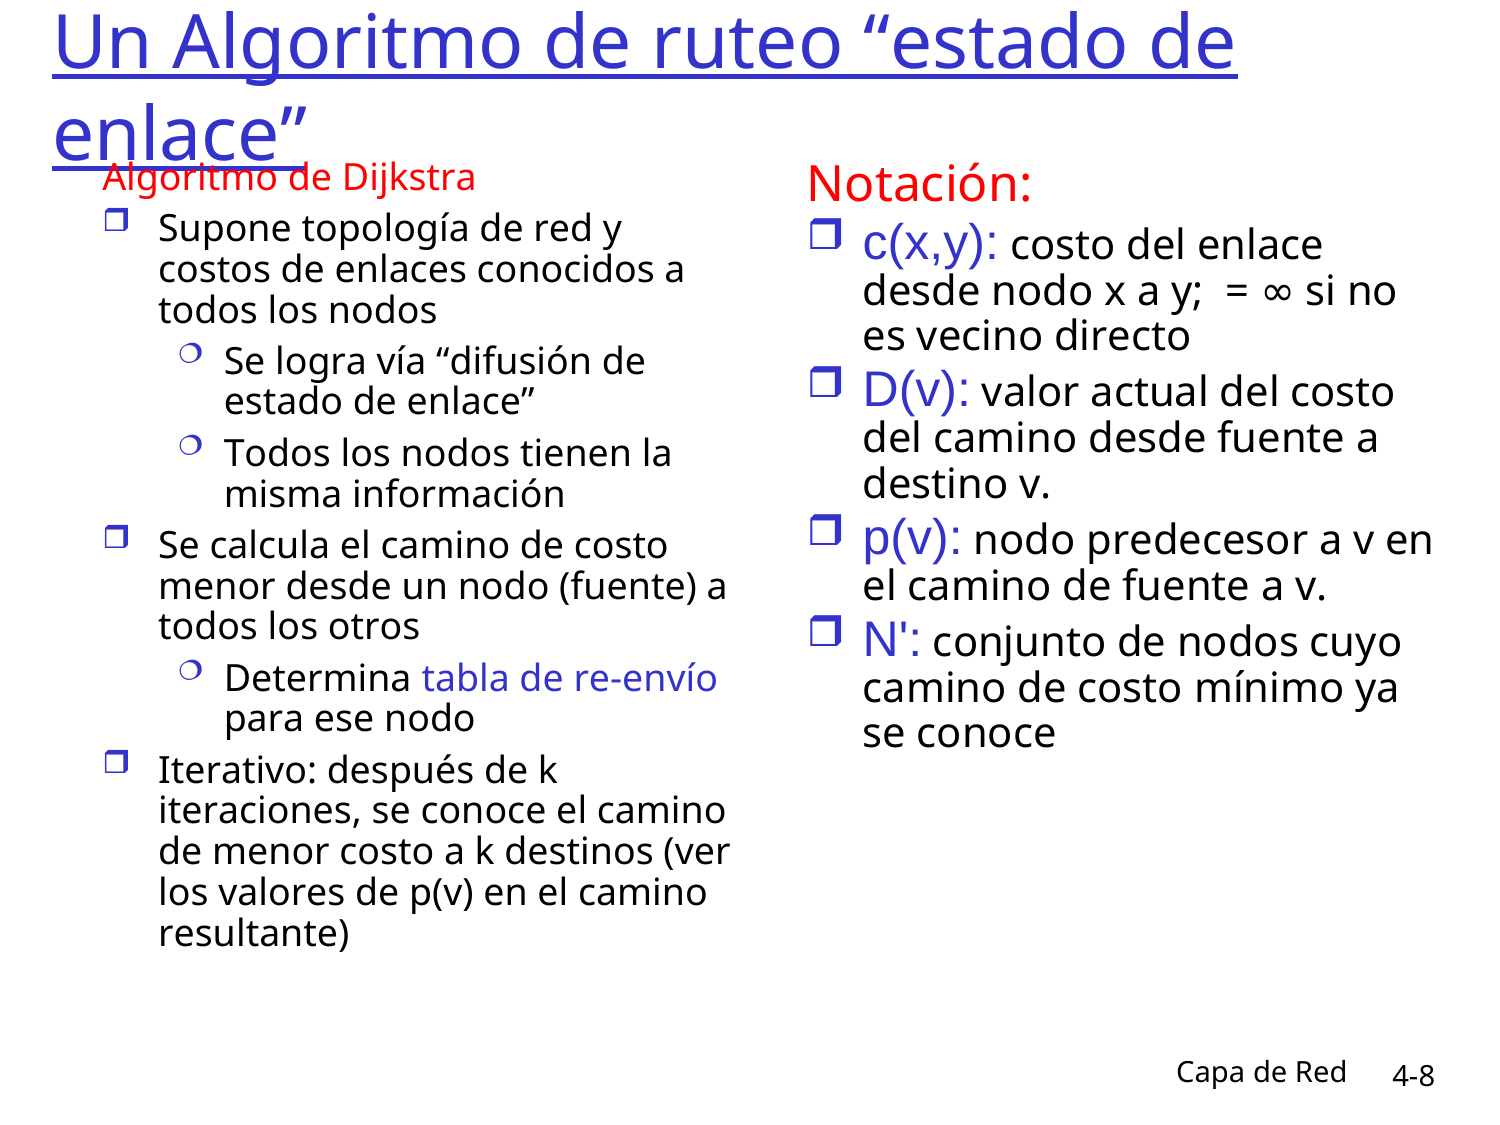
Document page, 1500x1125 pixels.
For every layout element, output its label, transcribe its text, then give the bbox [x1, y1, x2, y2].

list Algoritmo de Dijkstra Supone topología de red y costos de enlaces conocidos a todos los nodos Se logra vía “difusión de estado de enlace” Todos los nodos tienen la misma información Se calcula el camino de costo menor desde un nodo (fuente) a todos los otros Determina tabla de re-envío para ese nodo Iterativo: después de k iteraciones, se conoce el camino de menor costo a k destinos (ver los valores de p(v) en el camino resultante) [87, 149, 759, 1066]
list Notación: c(x,y): costo del enlace desde nodo x a y; = ∞ si no es vecino directo D(v): valor actual del costo del camino desde fuente a destino v. p(v): nodo predecesor a v en el camino de fuente a v. N': conjunto de nodos cuyo camino de costo mínimo ya se conoce [792, 149, 1464, 1066]
title Un Algoritmo de ruteo “estado de enlace” [37, 15, 1463, 158]
